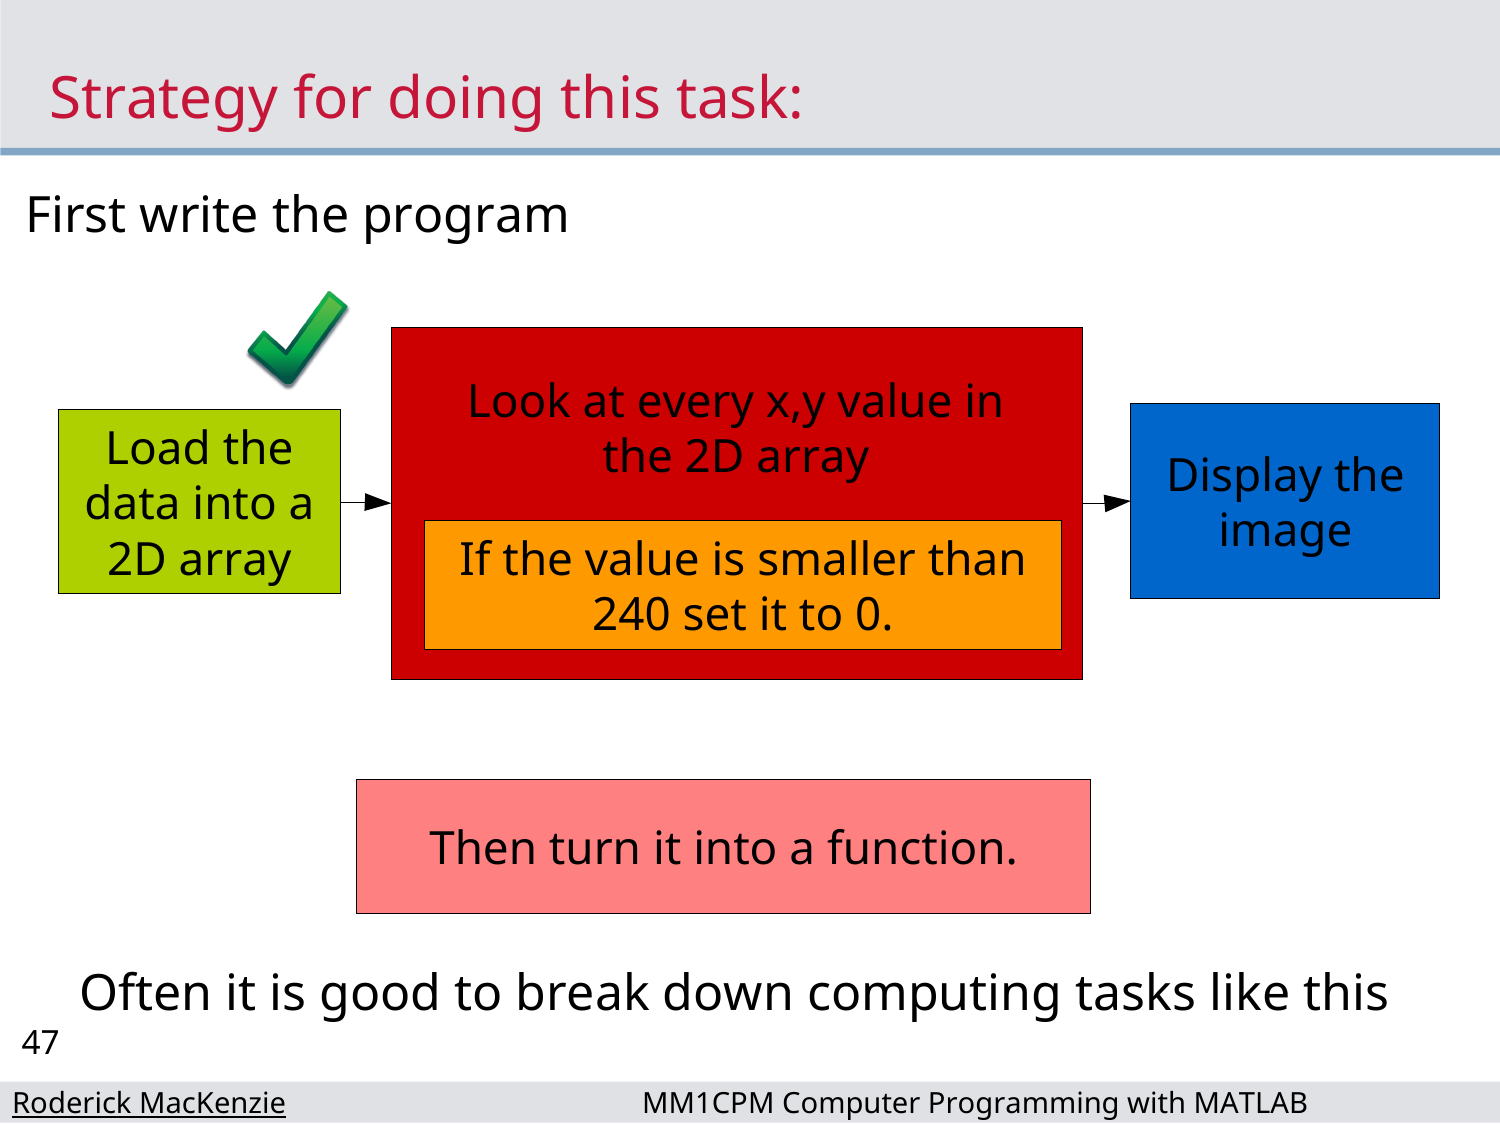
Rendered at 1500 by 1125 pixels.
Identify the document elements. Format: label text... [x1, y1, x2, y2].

text_box Load the data into a 2D array [58, 409, 341, 594]
text_box First write the program [10, 175, 615, 251]
text_box Look at every x,y value in the 2D array [429, 364, 1043, 490]
picture [241, 289, 357, 393]
text_box Then turn it into a function. [356, 779, 1091, 914]
text_box [391, 327, 1083, 680]
text_box Display the image [1130, 403, 1440, 599]
text_box If the value is smaller than 240 set it to 0. [424, 520, 1062, 650]
text_box Often it is good to break down computing tasks like this [64, 952, 1492, 1028]
title Strategy for doing this task: [34, 43, 1494, 149]
text_box <number> [6, 1013, 222, 1084]
